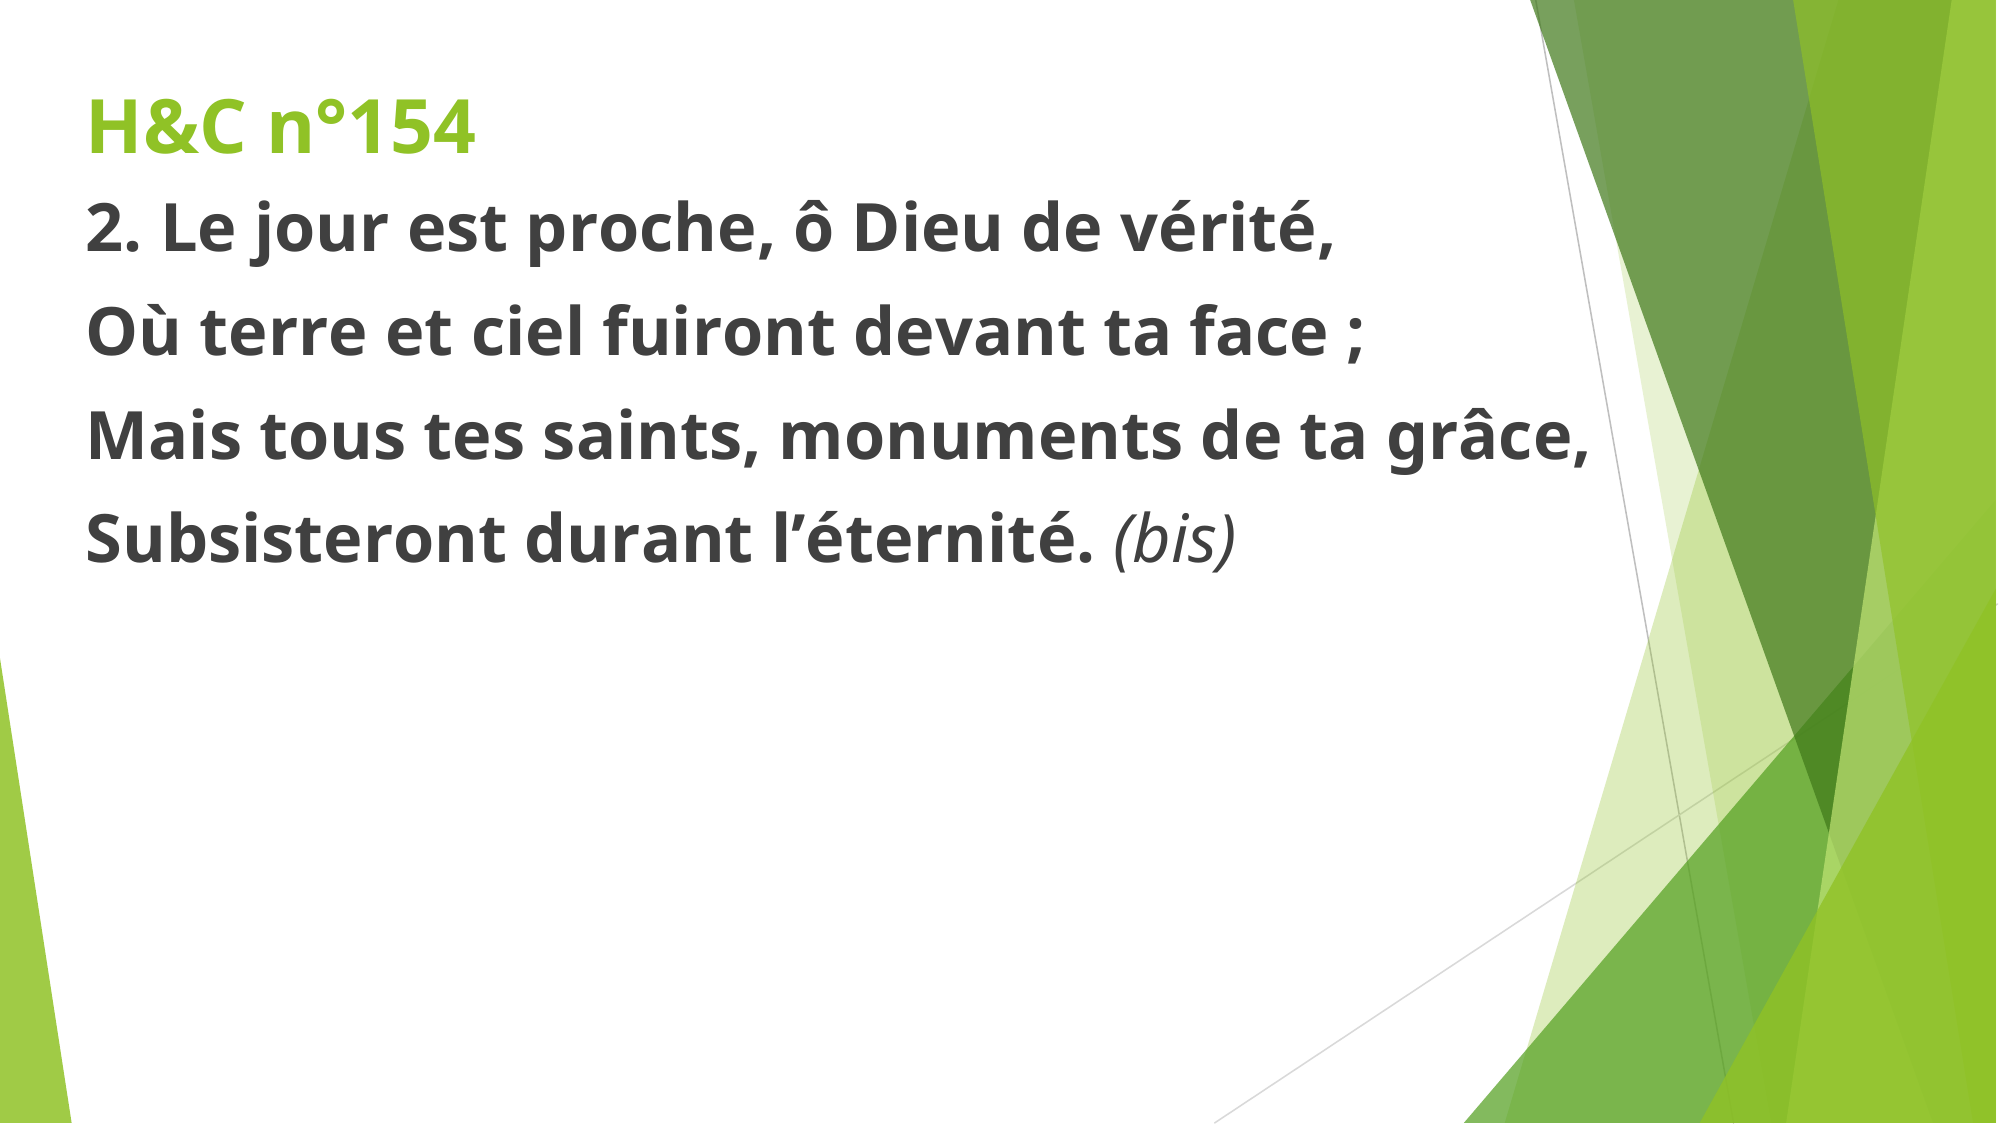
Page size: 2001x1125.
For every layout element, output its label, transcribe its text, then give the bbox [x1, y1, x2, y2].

text_box H&C n°154 [70, 70, 863, 165]
text_box 2. Le jour est proche, ô Dieu de vérité, Où terre et ciel fuiront devant ta face ; Mais tous tes saints, monuments de ta grâce, Subsisteront durant l’éternité. (bis) [70, 165, 2001, 1075]
